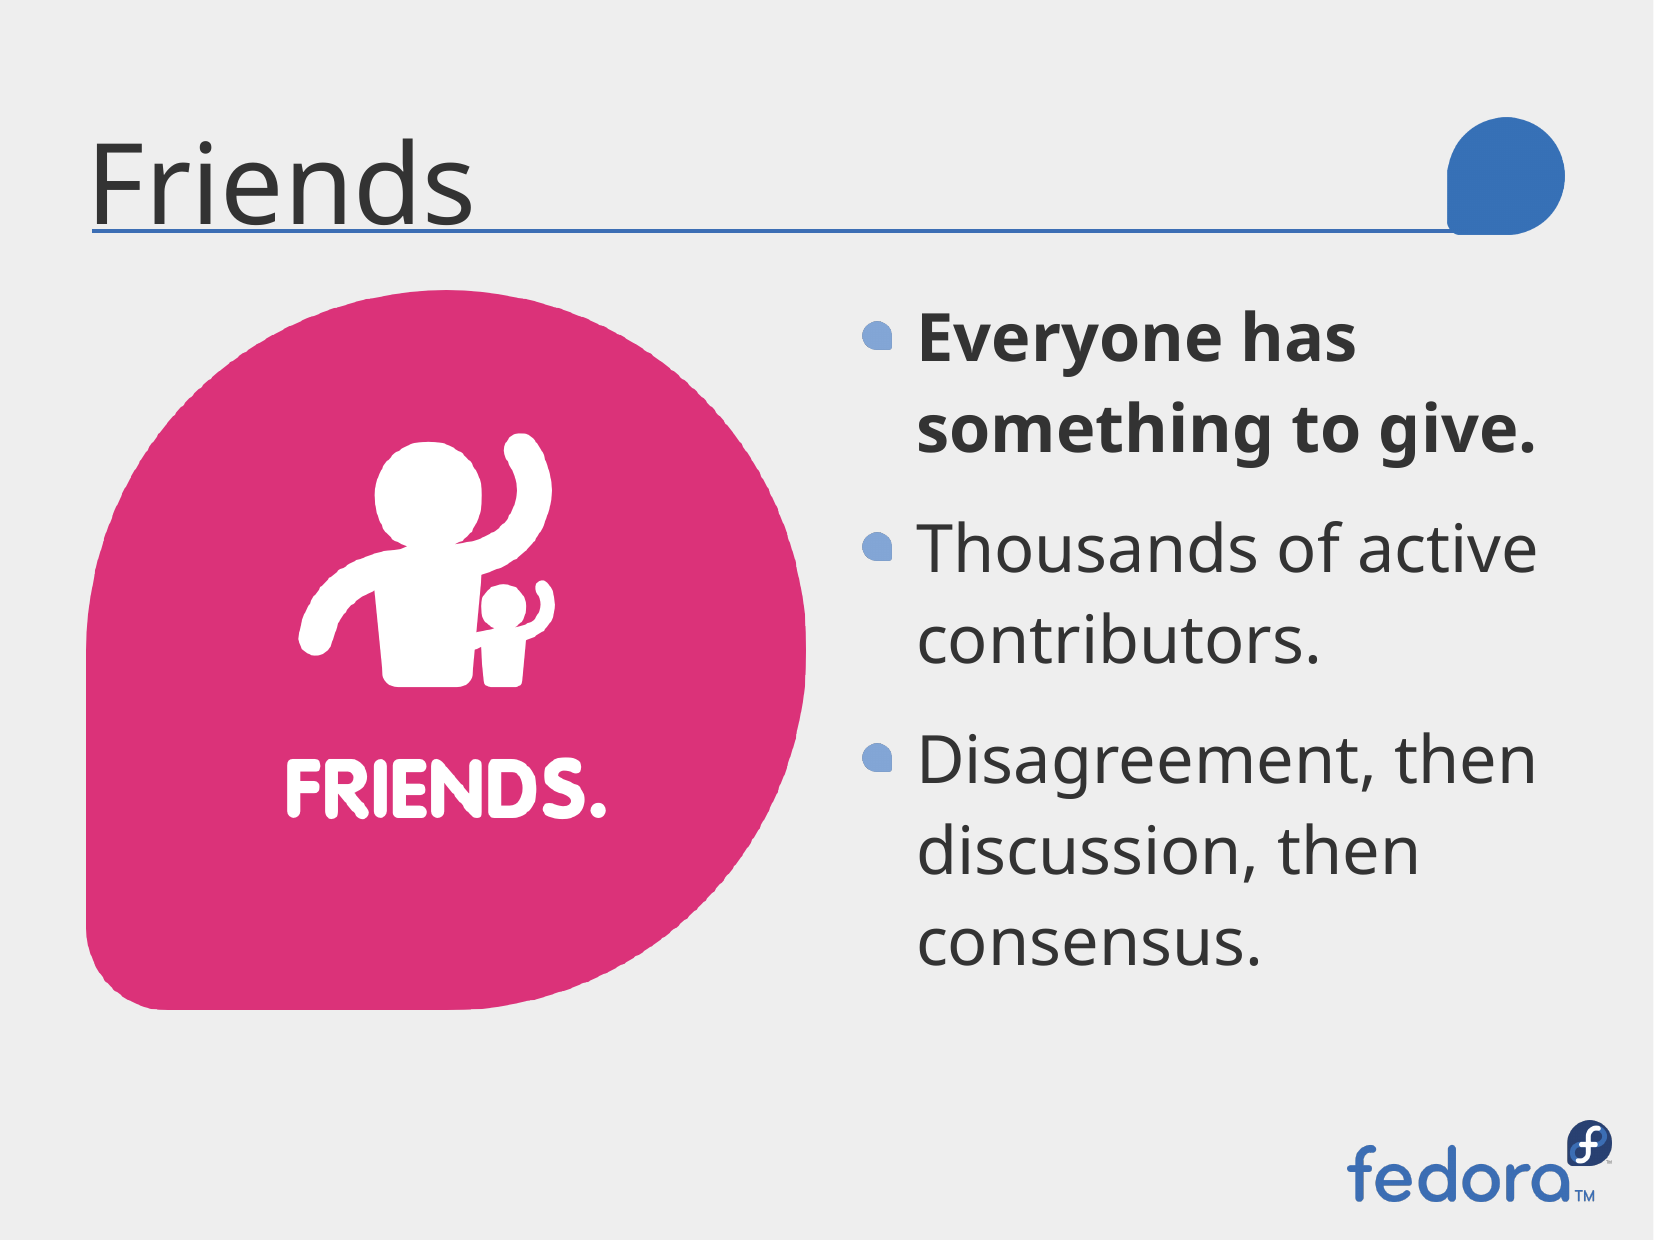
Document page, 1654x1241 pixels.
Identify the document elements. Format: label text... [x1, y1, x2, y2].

picture [86, 290, 806, 1010]
title Friends [86, 111, 1575, 250]
picture [1347, 1120, 1612, 1202]
list Everyone has something to give. Thousands of active contributors. Disagreement, then discussion, then consensus. [845, 290, 1572, 1010]
